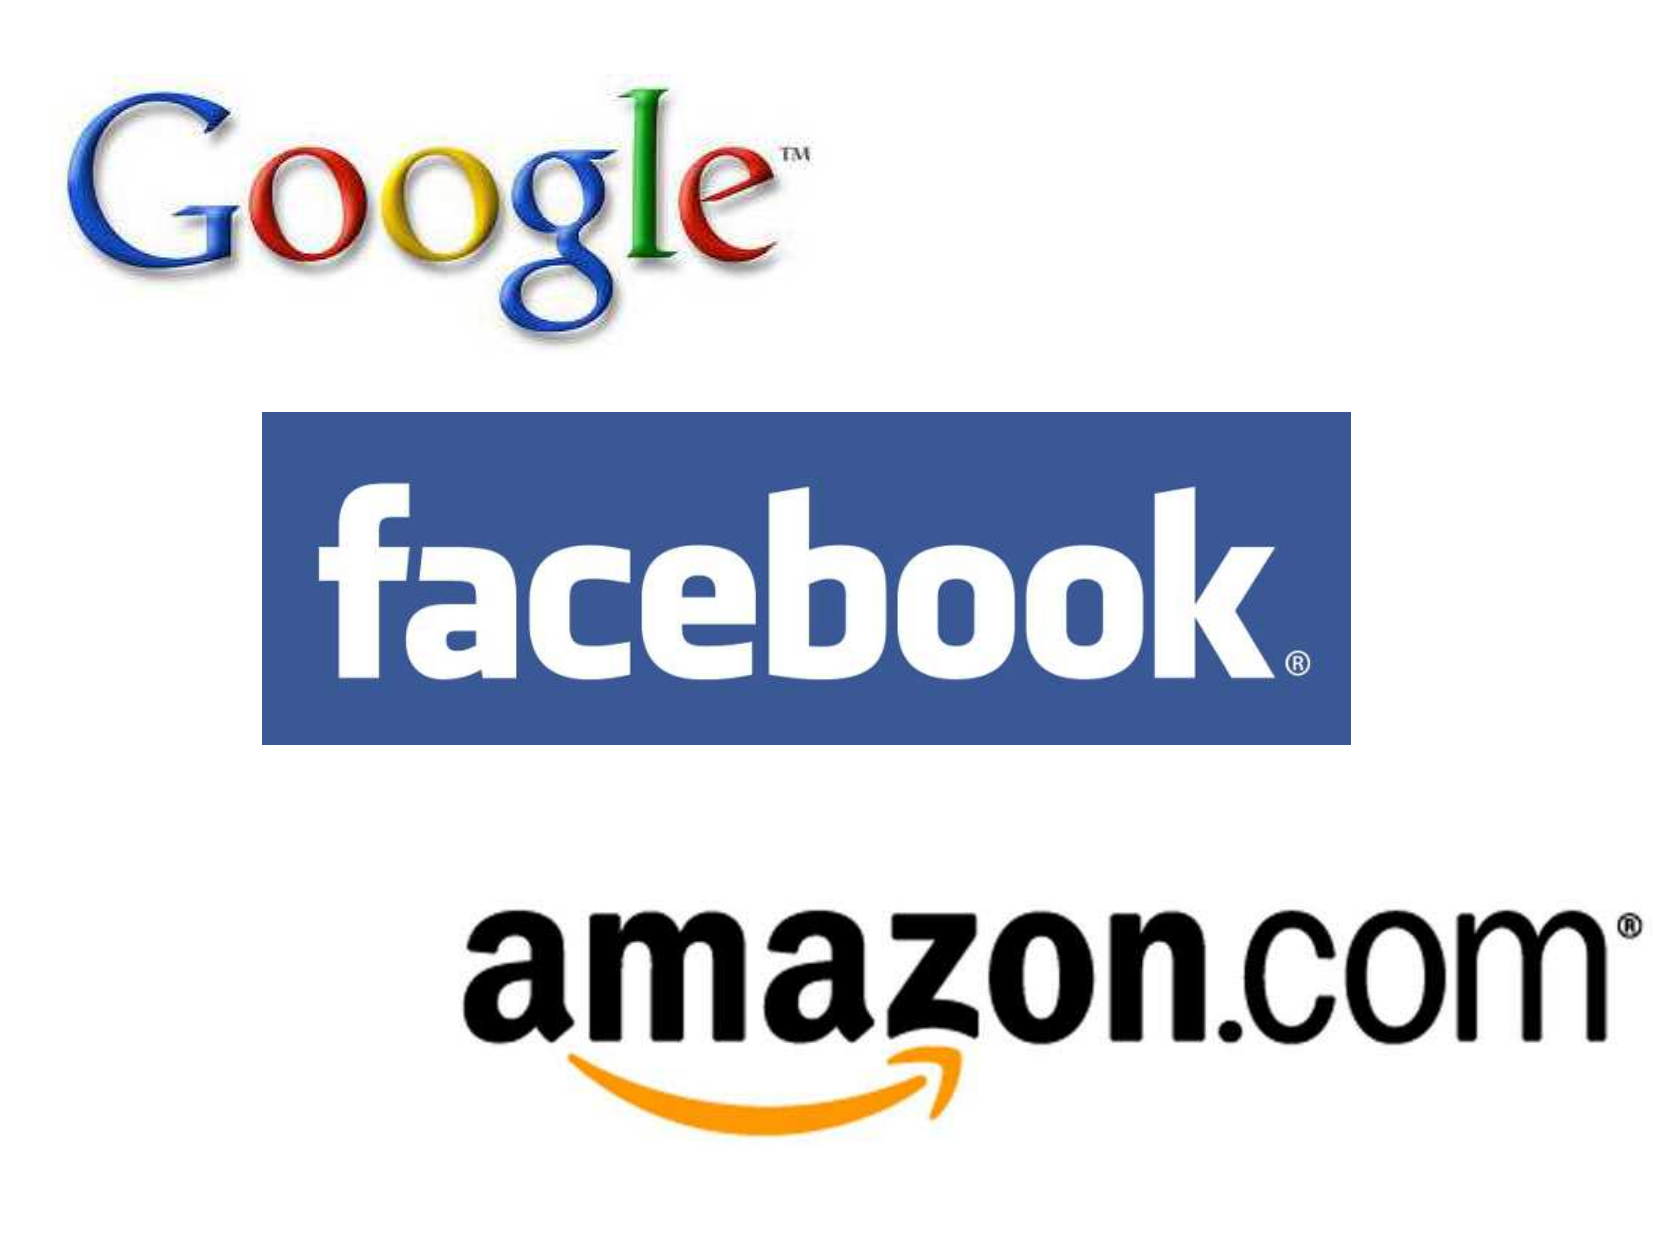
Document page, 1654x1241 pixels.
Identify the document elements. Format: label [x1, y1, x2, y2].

picture [50, 74, 826, 354]
picture [447, 899, 1653, 1152]
picture [262, 412, 1351, 745]
